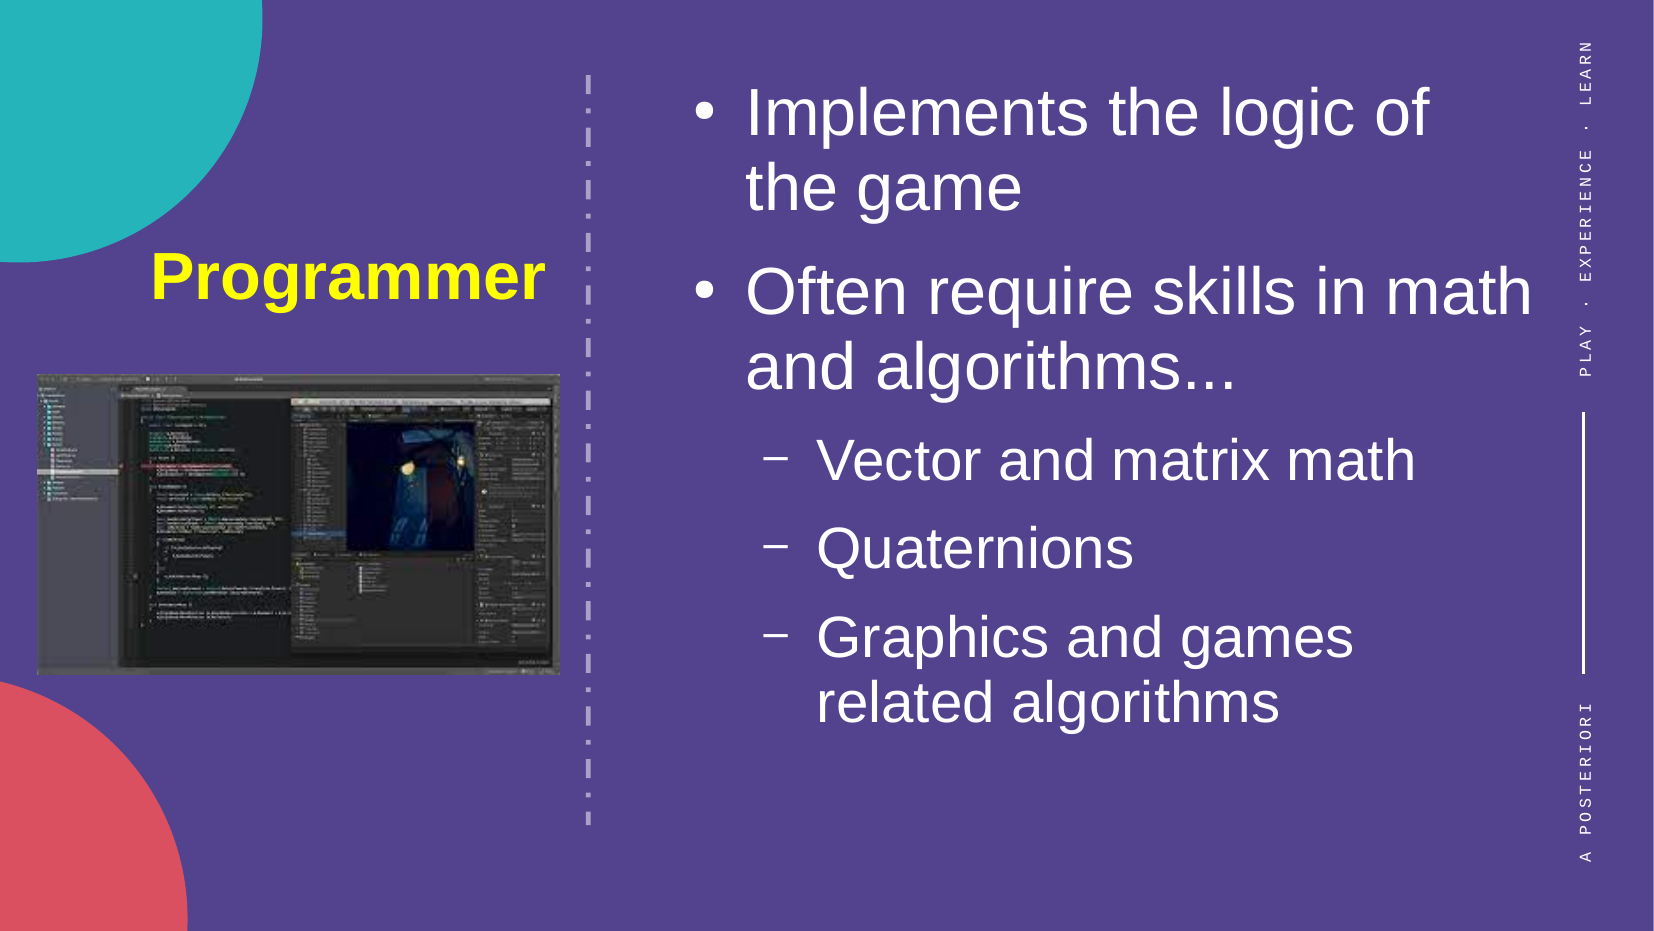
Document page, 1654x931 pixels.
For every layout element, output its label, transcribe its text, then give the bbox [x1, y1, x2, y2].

picture [37, 374, 560, 676]
title Programmer [150, 198, 563, 354]
list Implements the logic of the game Often require skills in math and algorithms... Vector and matrix math Quaternions Graphics and games related algorithms [675, 75, 1538, 758]
